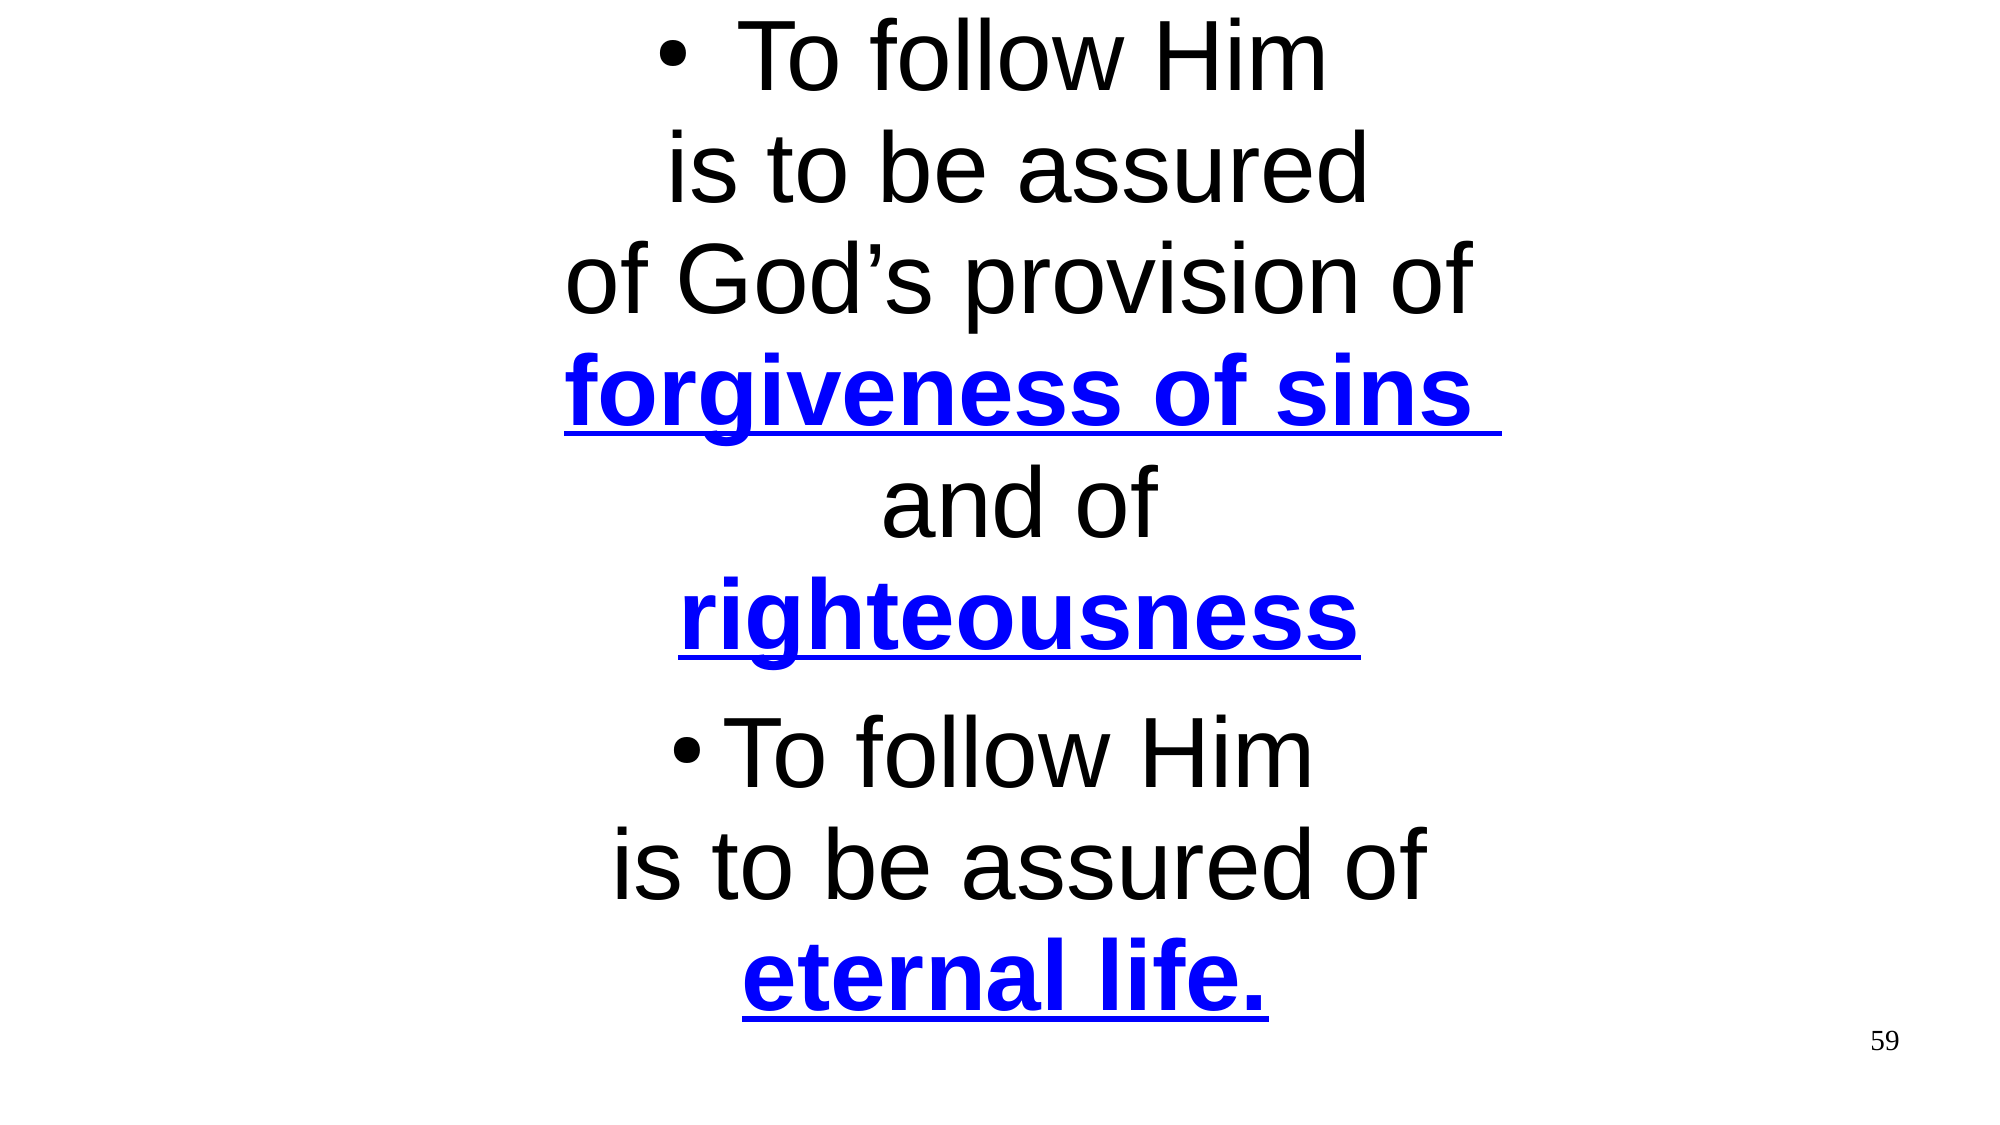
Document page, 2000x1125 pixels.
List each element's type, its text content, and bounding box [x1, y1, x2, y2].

list To follow Him is to be assured of God’s provision of forgiveness of sins and of righteousness To follow Him is to be assured of eternal life. [0, 0, 1996, 1123]
